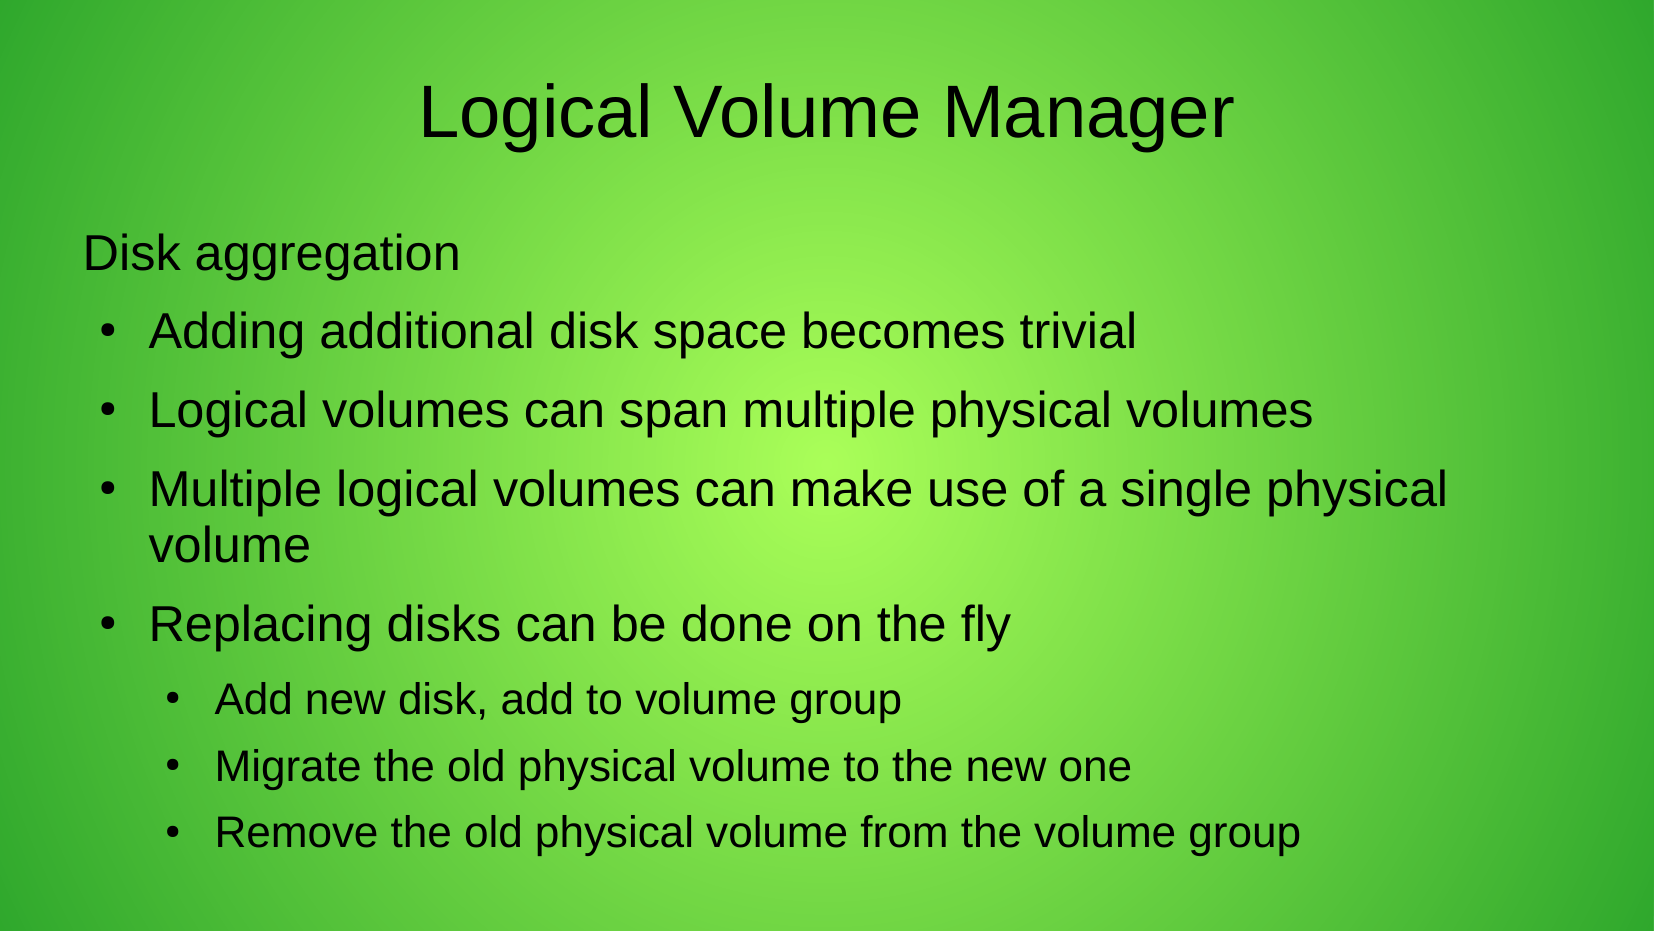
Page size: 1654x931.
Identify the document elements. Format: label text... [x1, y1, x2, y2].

list Disk aggregation Adding additional disk space becomes trivial Logical volumes can span multiple physical volumes Multiple logical volumes can make use of a single physical volume Replacing disks can be done on the fly Add new disk, add to volume group Migrate the old physical volume to the new one Remove the old physical volume from the volume group [82, 224, 1571, 863]
title Logical Volume Manager [82, 35, 1571, 189]
